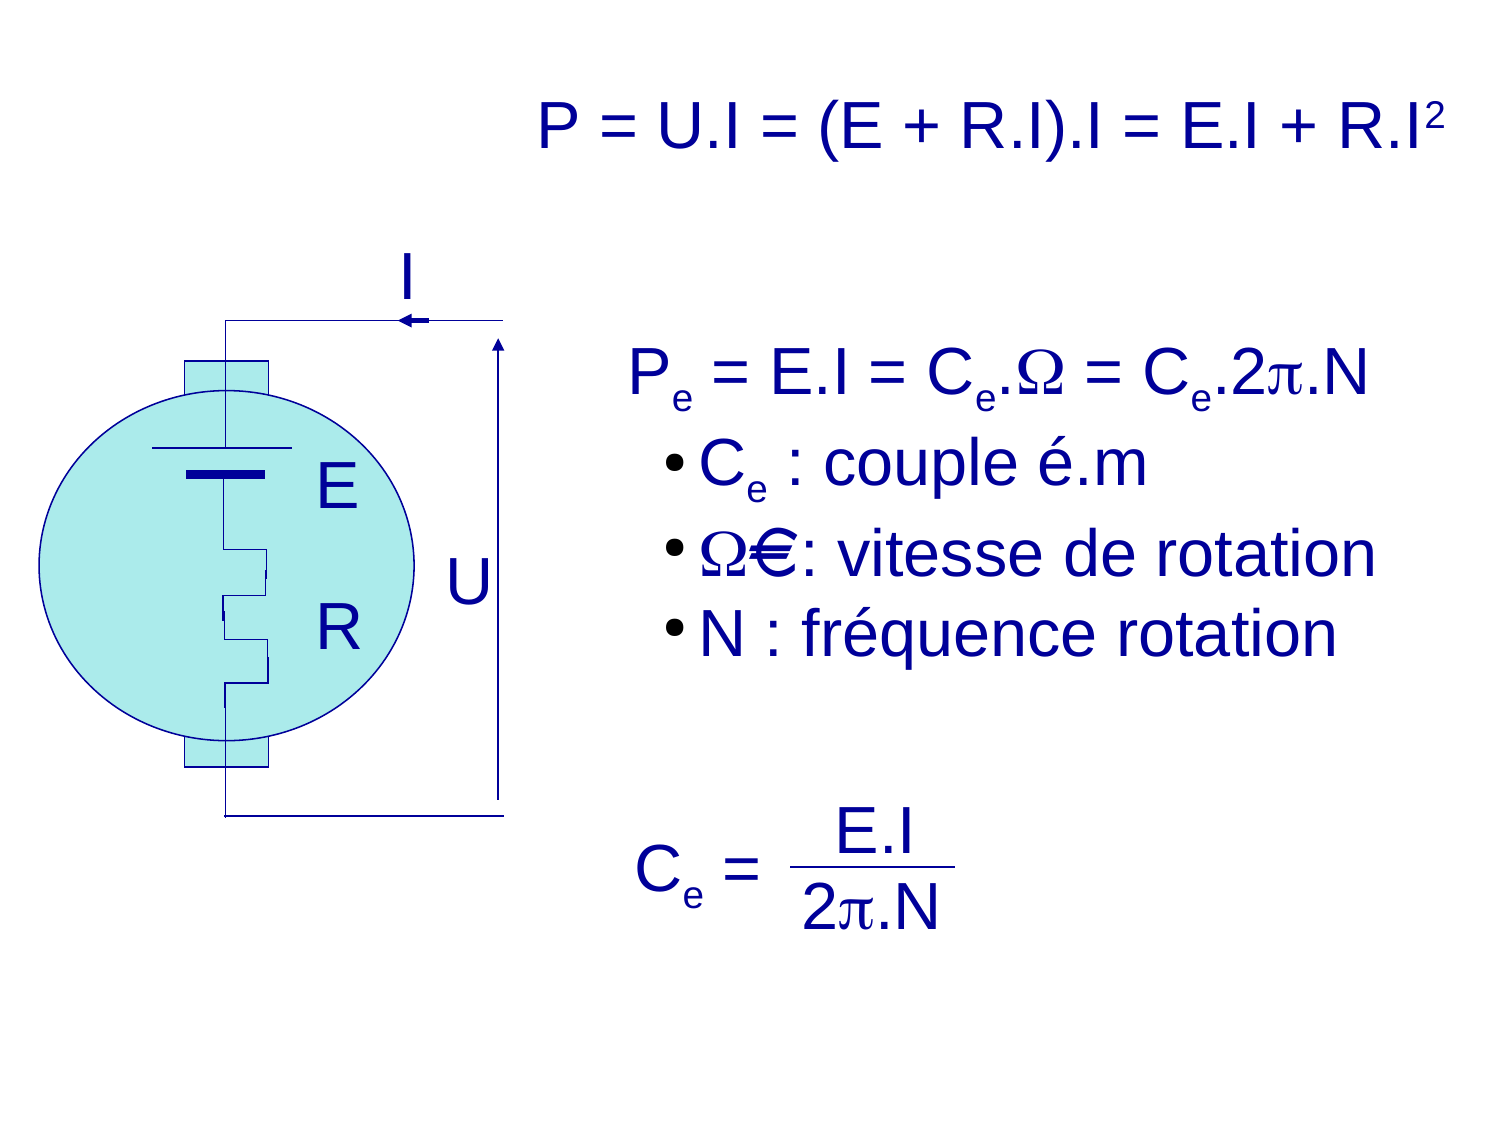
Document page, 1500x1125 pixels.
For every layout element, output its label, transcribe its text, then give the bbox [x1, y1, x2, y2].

text_box Ce = [619, 817, 796, 925]
text_box Pe = E.I = Ce. = Ce.2.N Ce : couple é.m  : vitesse de rotation N : fréquence rotation [612, 320, 1394, 678]
text_box U [431, 530, 510, 626]
text_box E.I [820, 778, 932, 855]
text_box [39, 360, 415, 768]
text_box I [383, 224, 432, 321]
text_box P = U.I = (E + R.I).I = E.I + R.I2 [521, 74, 1461, 171]
text_box E [301, 433, 376, 530]
text_box 2.N [786, 855, 957, 951]
text_box R [300, 575, 379, 671]
